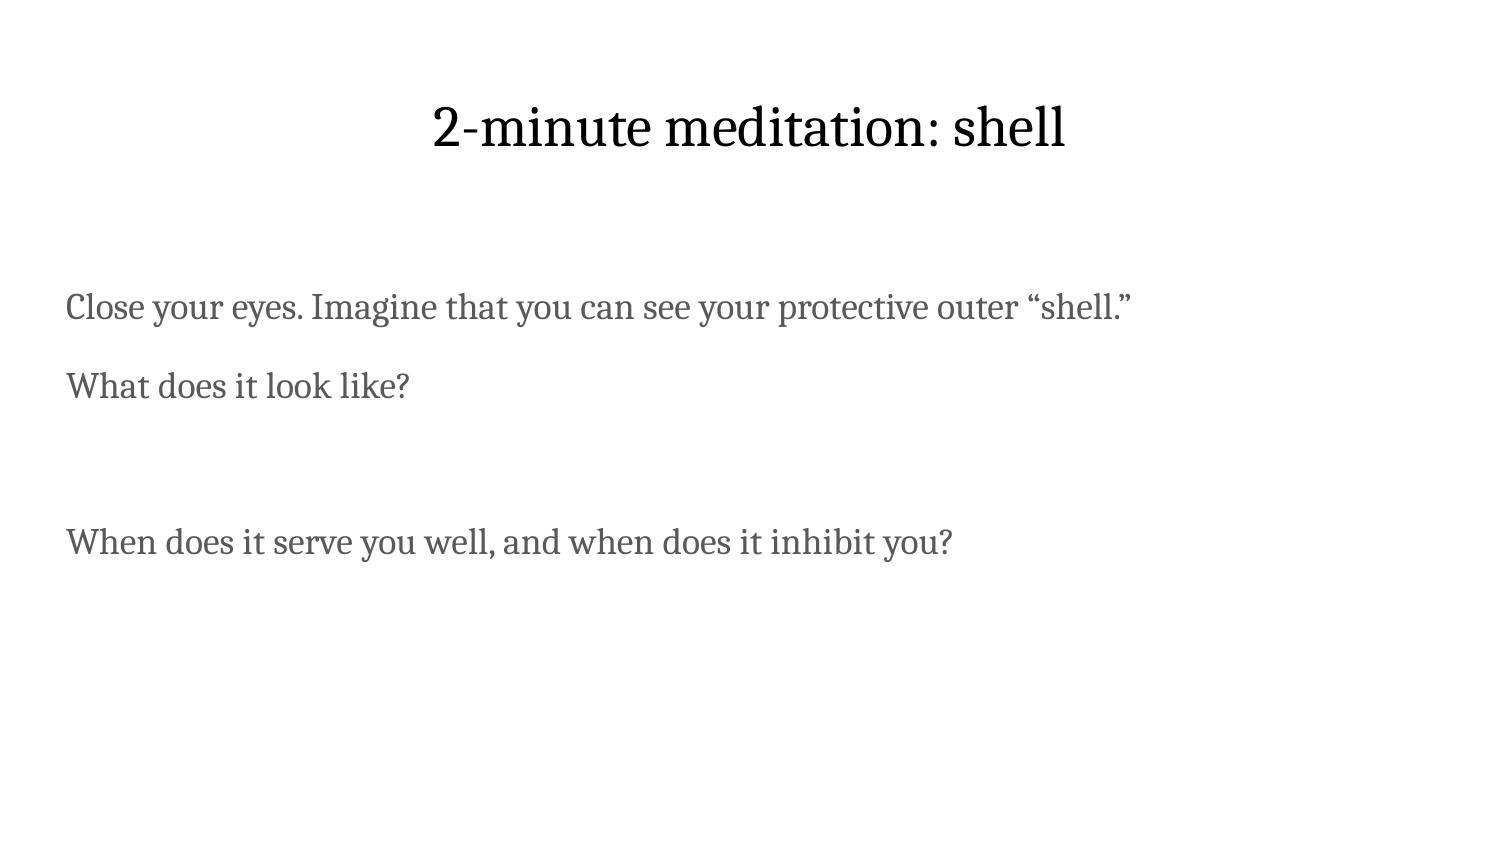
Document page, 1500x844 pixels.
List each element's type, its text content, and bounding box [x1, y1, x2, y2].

title 2-minute meditation: shell [51, 72, 1449, 167]
list Close your eyes. Imagine that you can see your protective outer “shell.” What does it look like? When does it serve you well, and when does it inhibit you? [51, 189, 1449, 750]
